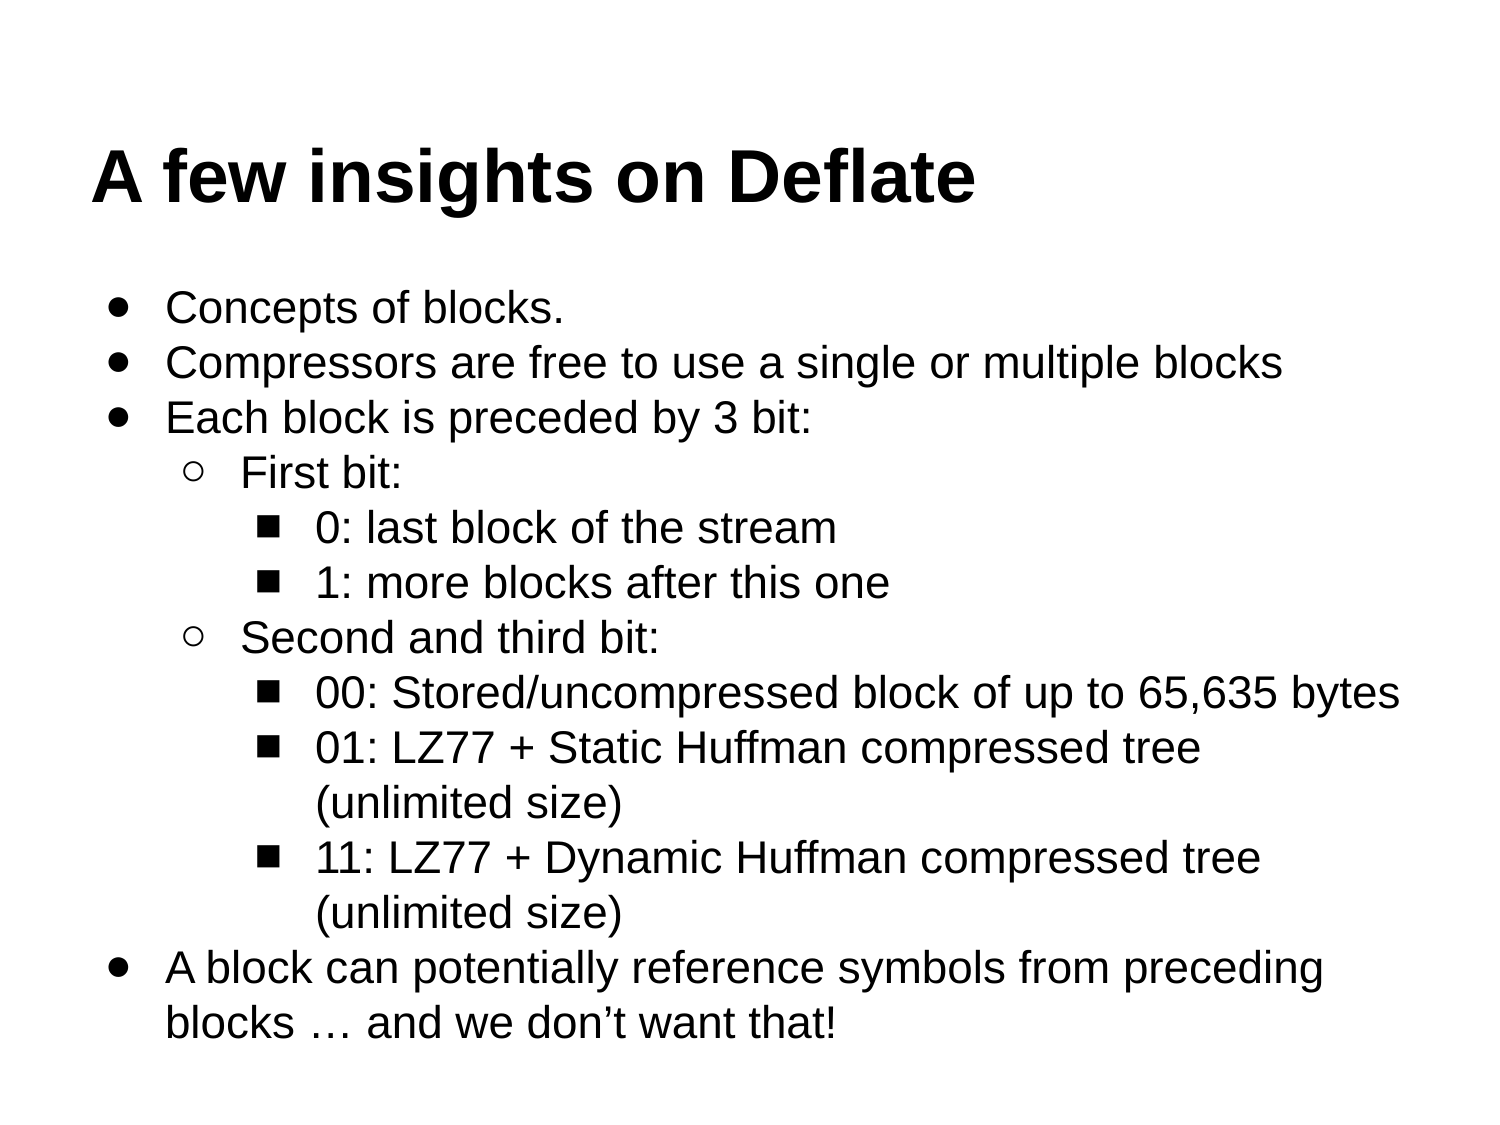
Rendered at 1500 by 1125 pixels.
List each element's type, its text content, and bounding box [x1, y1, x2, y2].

title A few insights on Deflate [75, 45, 1425, 233]
list Concepts of blocks. Compressors are free to use a single or multiple blocks Each block is preceded by 3 bit: First bit: 0: last block of the stream 1: more blocks after this one Second and third bit: 00: Stored/uncompressed block of up to 65,635 bytes 01: LZ77 + Static Huffman compressed tree (unlimited size) 11: LZ77 + Dynamic Huffman compressed tree (unlimited size) A block can potentially reference symbols from preceding blocks … and we don’t want that! [75, 262, 1425, 1078]
